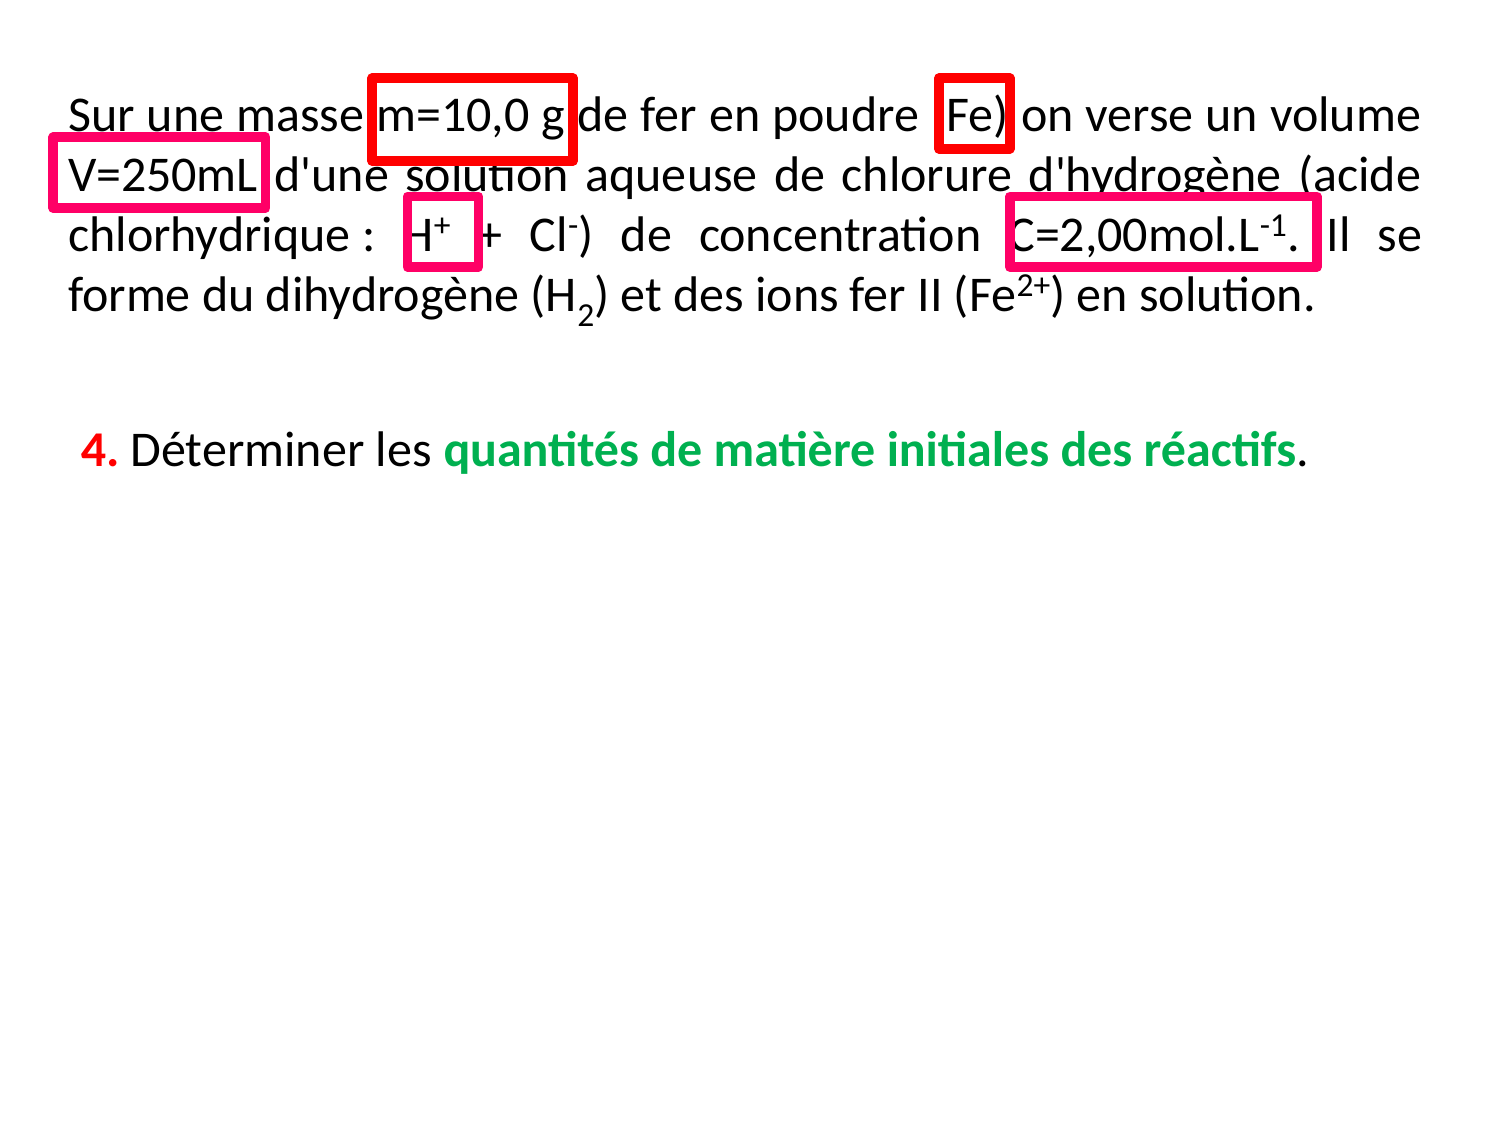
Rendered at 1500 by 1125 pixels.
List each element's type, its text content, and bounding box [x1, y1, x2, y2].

text_box 4. Déterminer les quantités de matière initiales des réactifs. [66, 409, 1325, 484]
text_box Sur une masse m=10,0 g de fer en poudre (Fe) on verse un volume V=250mL d'une solution aqueuse de chlorure d'hydrogène (acide chlorhydrique : H+ + Cl-) de concentration C=2,00mol.L-1. Il se forme du dihydrogène (H2) et des ions fer II (Fe2+) en solution. [377, 83, 568, 156]
text_box Sur une masse m=10,0 g de fer en poudre (Fe) on verse un volume V=250mL d'une solution aqueuse de chlorure d'hydrogène (acide chlorhydrique : H+ + Cl-) de concentration C=2,00mol.L-1. Il se forme du dihydrogène (H2) et des ions fer II (Fe2+) en solution. [58, 142, 261, 203]
text_box Sur une masse m=10,0 g de fer en poudre (Fe) on verse un volume V=250mL d'une solution aqueuse de chlorure d'hydrogène (acide chlorhydrique : H+ + Cl-) de concentration C=2,00mol.L-1. Il se forme du dihydrogène (H2) et des ions fer II (Fe2+) en solution. [53, 73, 1441, 340]
